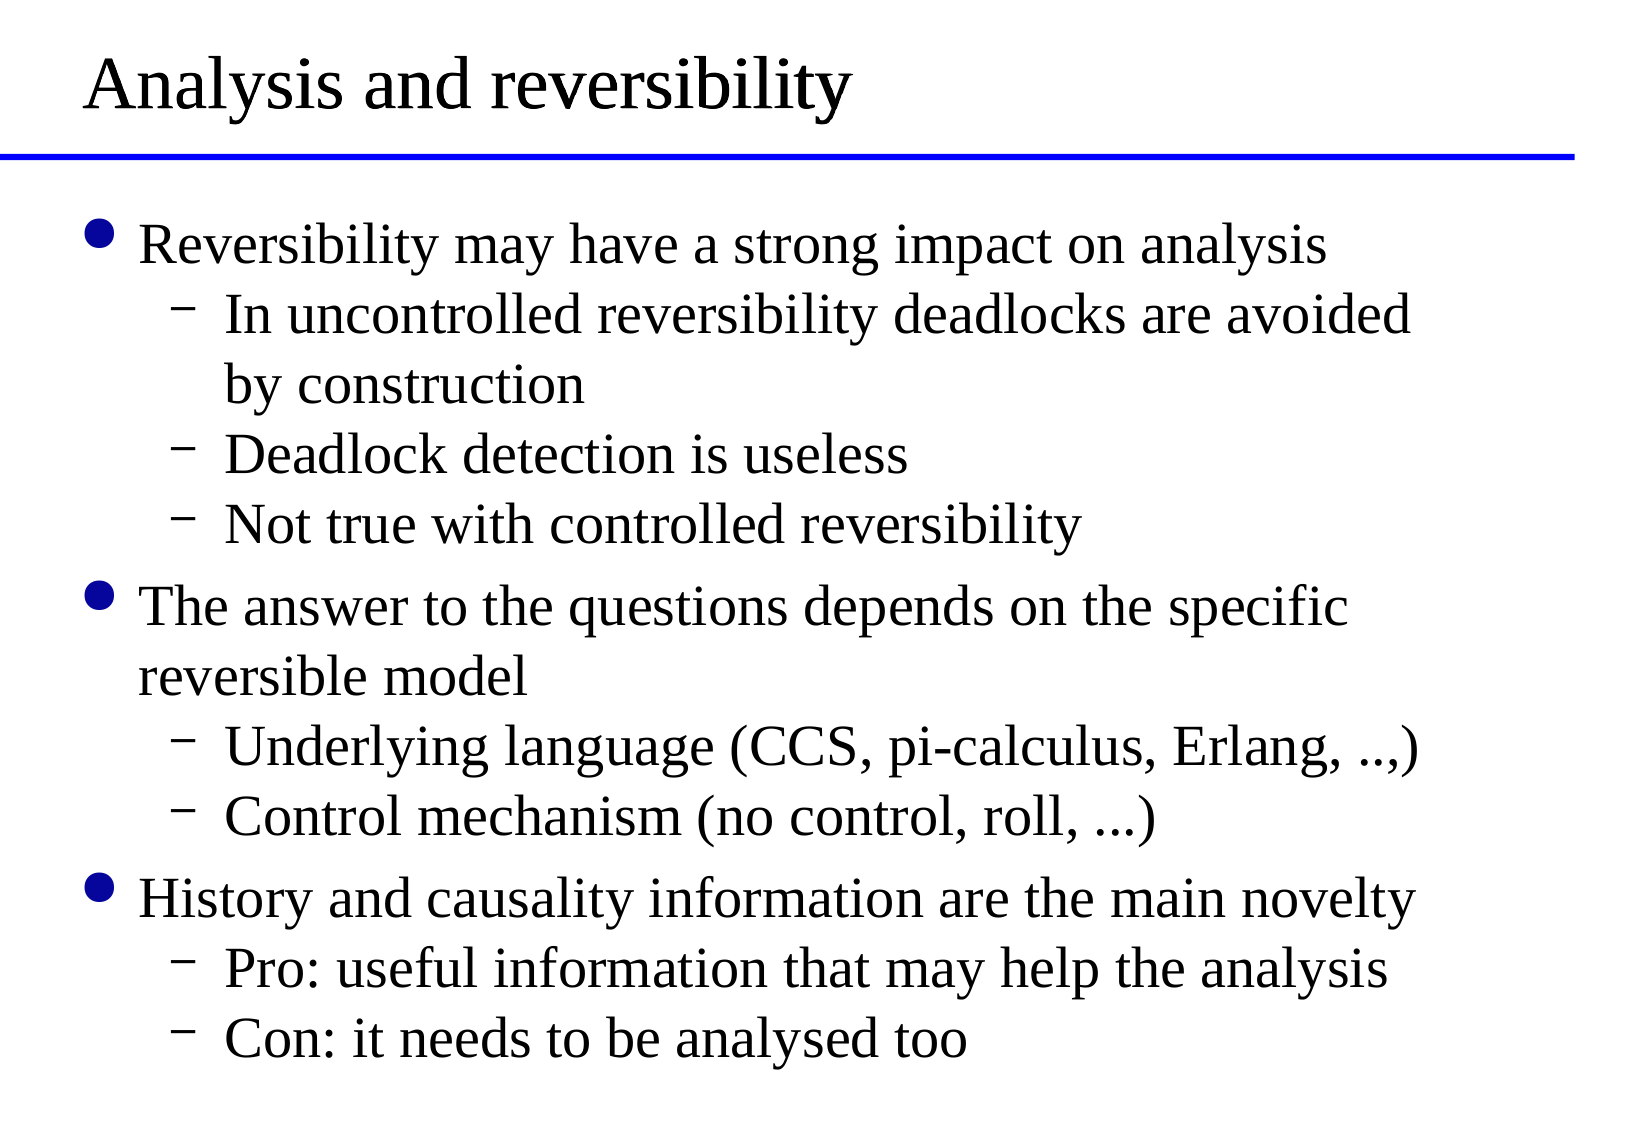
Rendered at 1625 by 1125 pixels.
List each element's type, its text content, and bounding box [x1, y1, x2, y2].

title Analysis and reversibility [67, 27, 1544, 131]
list Reversibility may have a strong impact on analysis In uncontrolled reversibility deadlocks are avoided by construction Deadlock detection is useless Not true with controlled reversibility The answer to the questions depends on the specific reversible model Underlying language (CCS, pi-calculus, Erlang, ..,) Control mechanism (no control, roll, ...) History and causality information are the main novelty Pro: useful information that may help the analysis Con: it needs to be analysed too [67, 198, 1478, 1061]
